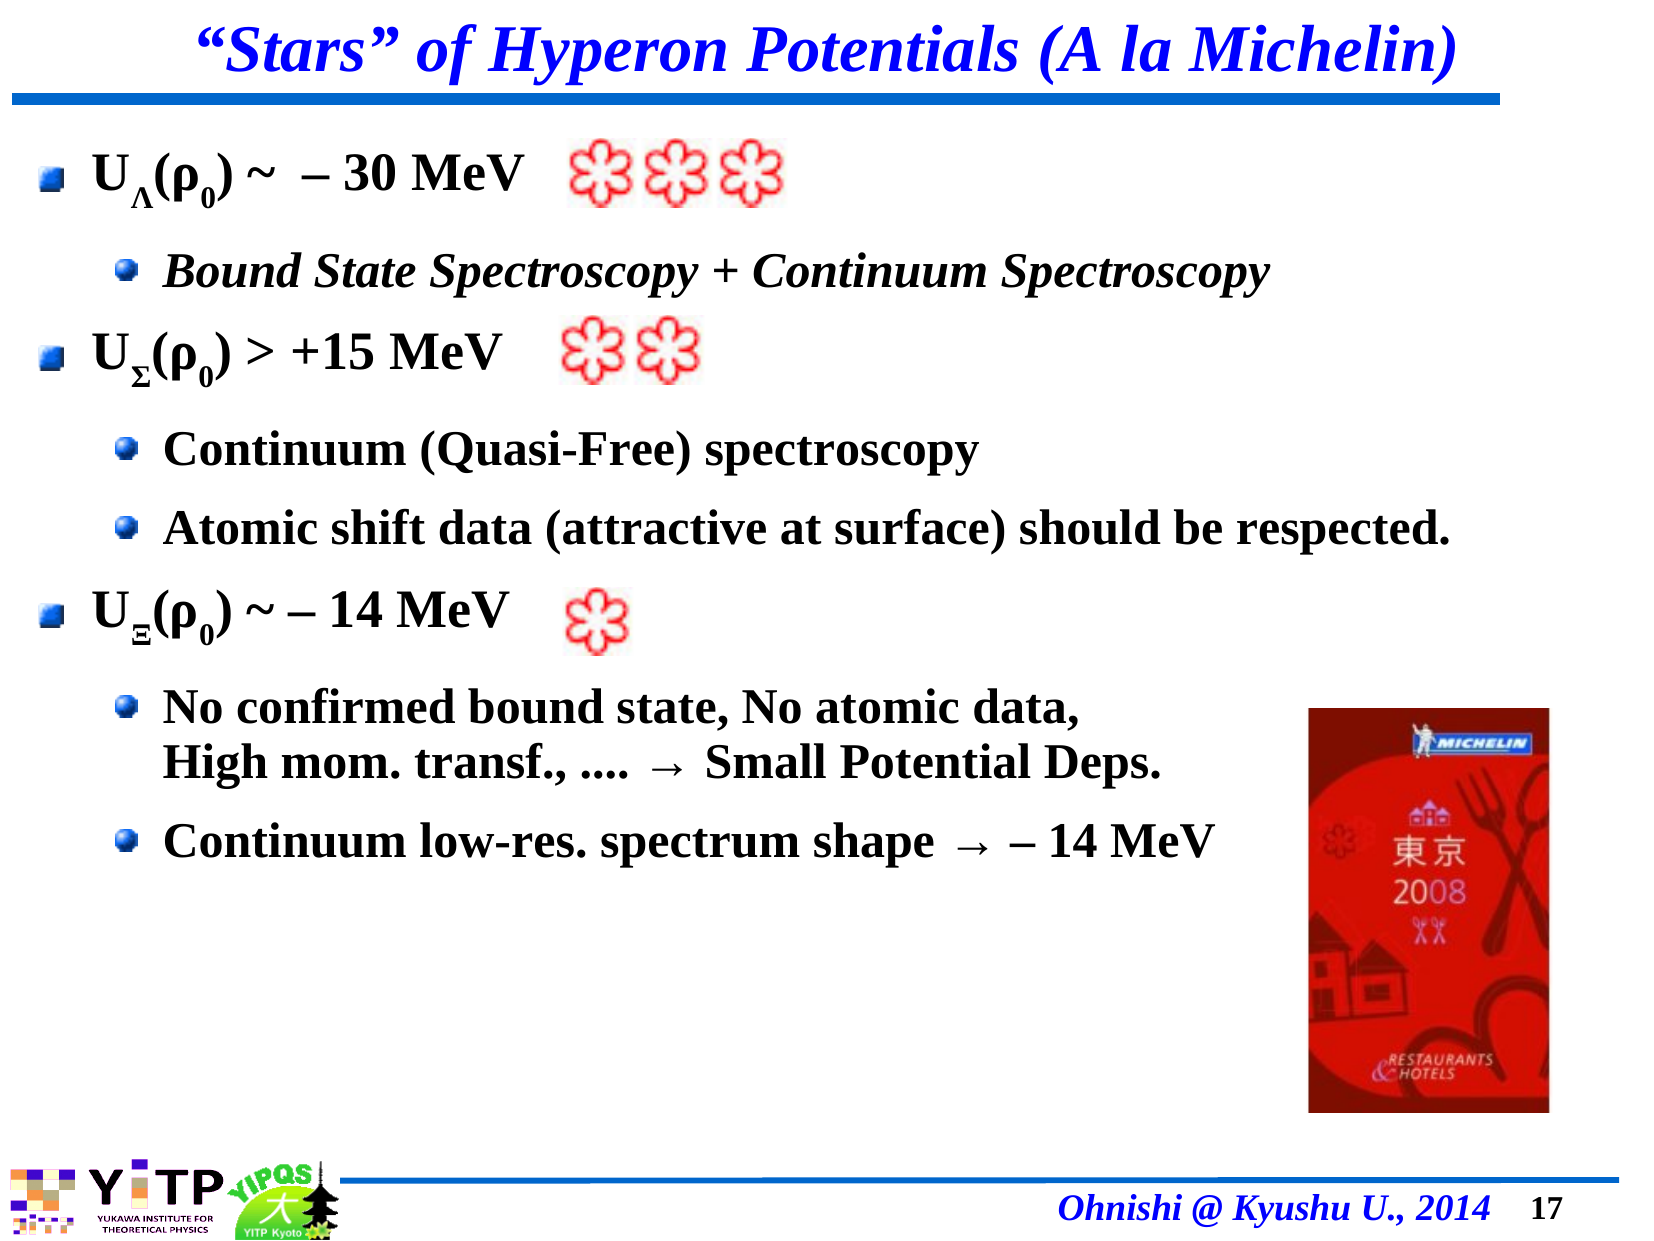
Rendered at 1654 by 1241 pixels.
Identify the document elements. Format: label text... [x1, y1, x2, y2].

picture [1228, 708, 1632, 1113]
list UΛ(ρ0) ~ – 30 MeV Bound State Spectroscopy + Continuum Spectroscopy UΣ(ρ0) > +15 MeV Continuum (Quasi-Free) spectroscopy Atomic shift data (attractive at surface) should be respected. UΞ(ρ0) ~ – 14 MeV No confirmed bound state, No atomic data, High mom. transf., .... → Small Potential Deps. Continuum low-res. spectrum shape → – 14 MeV [20, 142, 1624, 1185]
picture [558, 587, 793, 656]
picture [0, 1154, 340, 1241]
picture [562, 138, 797, 208]
picture [554, 315, 789, 385]
title “Stars” of Hyperon Potentials (A la Michelin) [0, 0, 1654, 99]
